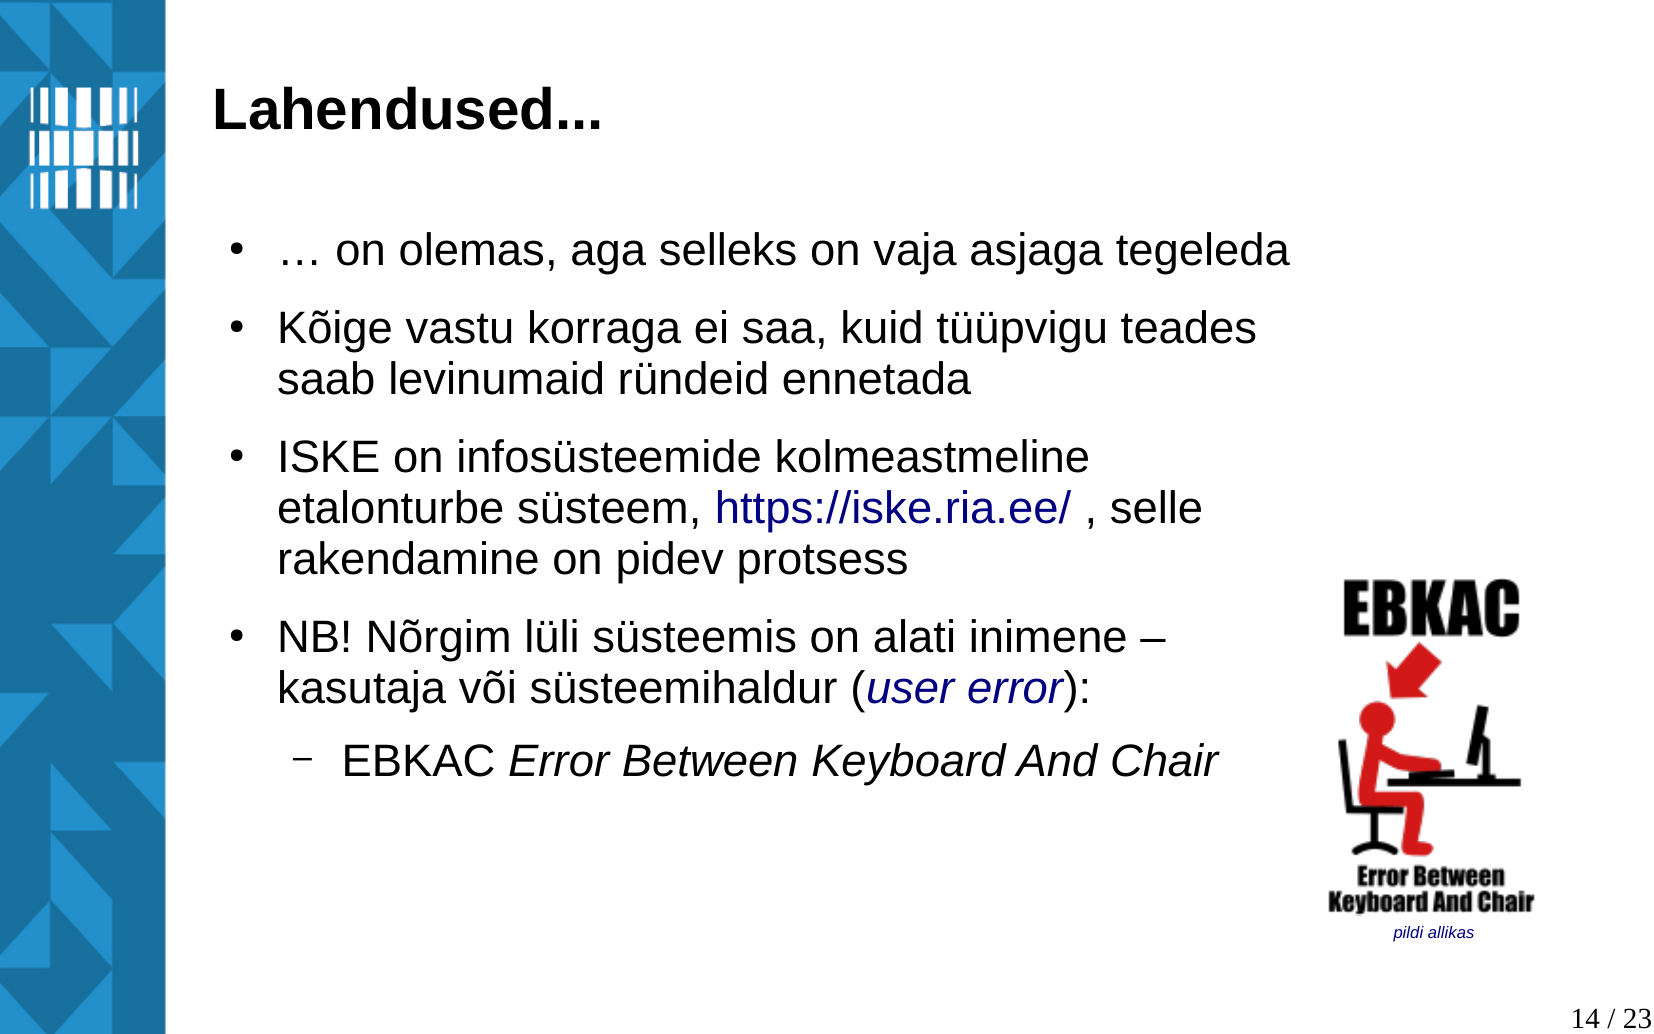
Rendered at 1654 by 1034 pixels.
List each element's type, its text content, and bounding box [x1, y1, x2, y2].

text_box pildi allikas [1378, 915, 1501, 950]
picture [1263, 578, 1601, 916]
title Lahendused... [212, 23, 1607, 197]
list … on olemas, aga selleks on vaja asjaga tegeleda Kõige vastu korraga ei saa, kuid tüüpvigu teades saab levinumaid ründeid ennetada ISKE on infosüsteemide kolmeastmeline etalonturbe süsteem, https://iske.ria.ee/ , selle rakendamine on pidev protsess NB! Nõrgim lüli süsteemis on alati inimene – kasutaja või süsteemihaldur (user error): EBKAC Error Between Keyboard And Chair [212, 224, 1300, 827]
